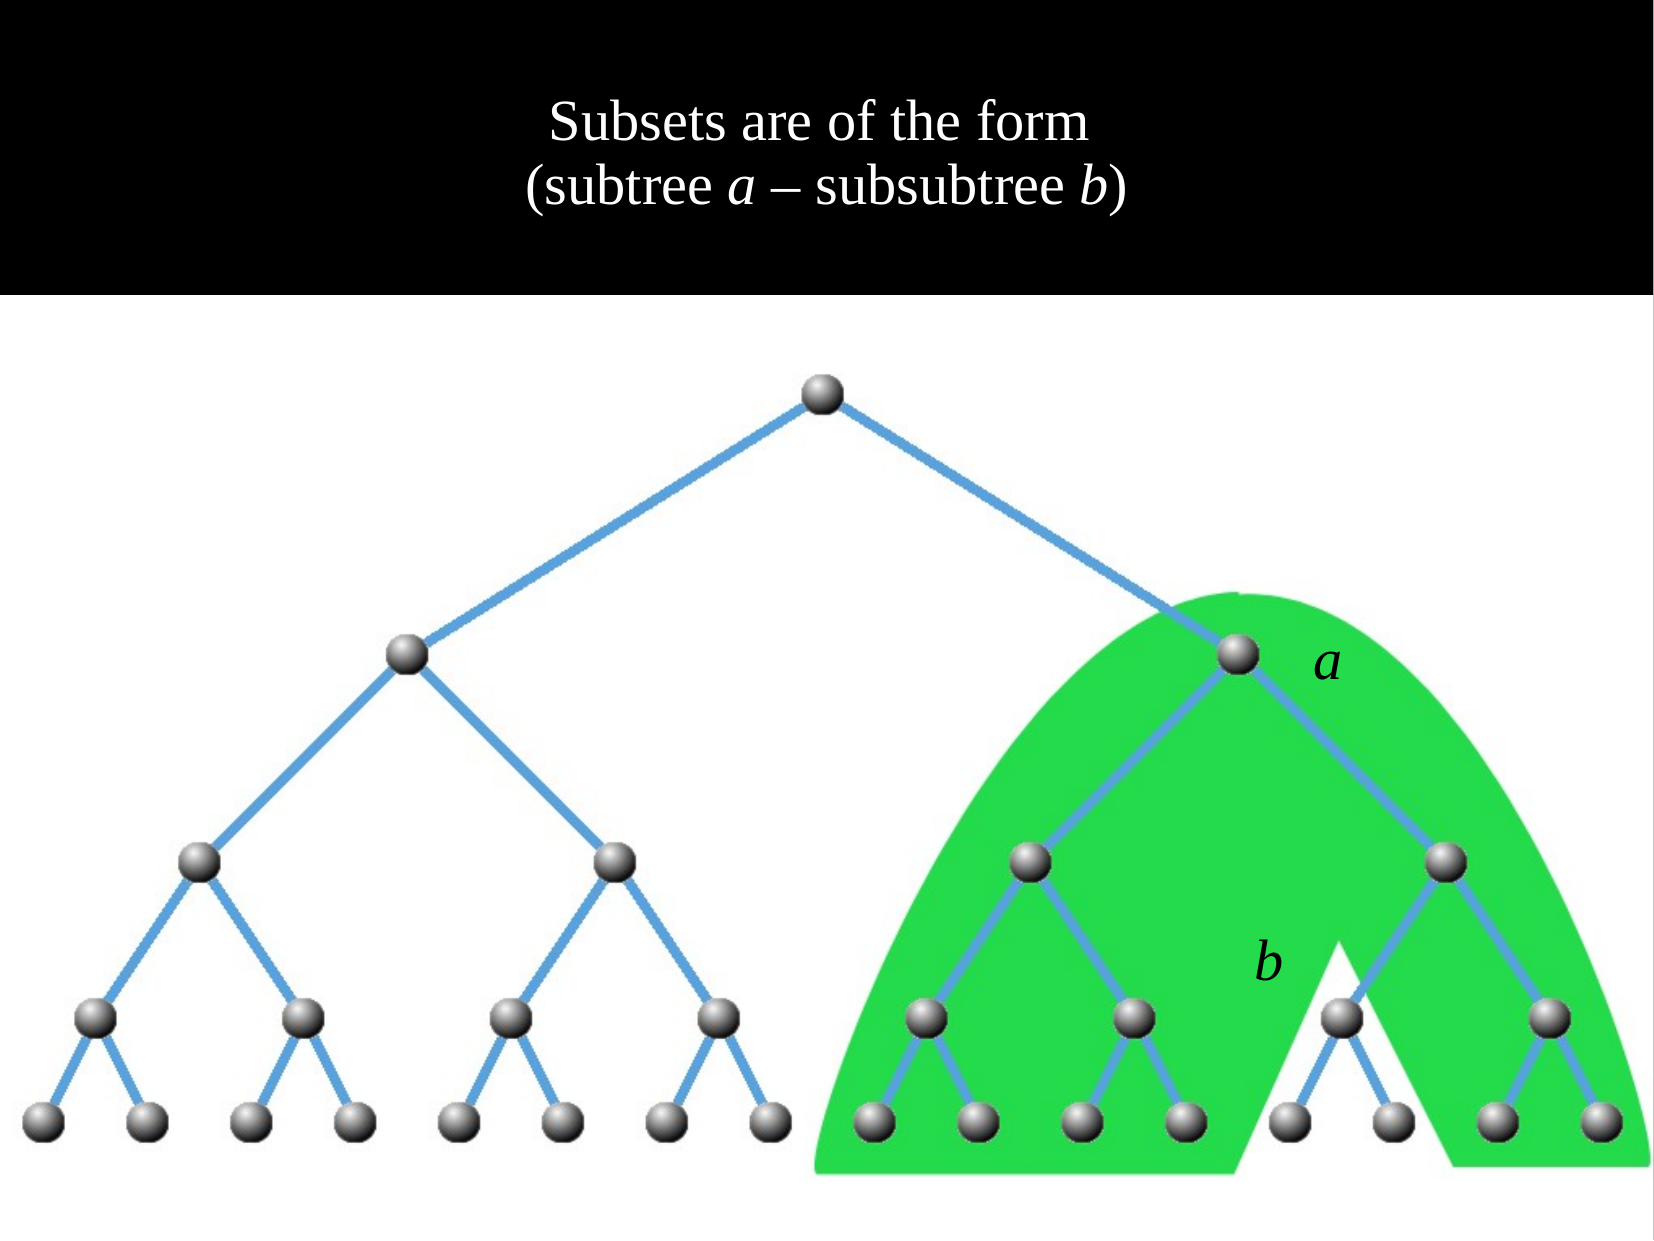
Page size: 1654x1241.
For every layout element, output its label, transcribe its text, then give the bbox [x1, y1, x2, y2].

text_box b [1240, 921, 1300, 1001]
picture [0, 295, 1654, 1241]
title Subsets are of the form (subtree a – subsubtree b) [82, 49, 1571, 257]
text_box a [1299, 620, 1359, 700]
